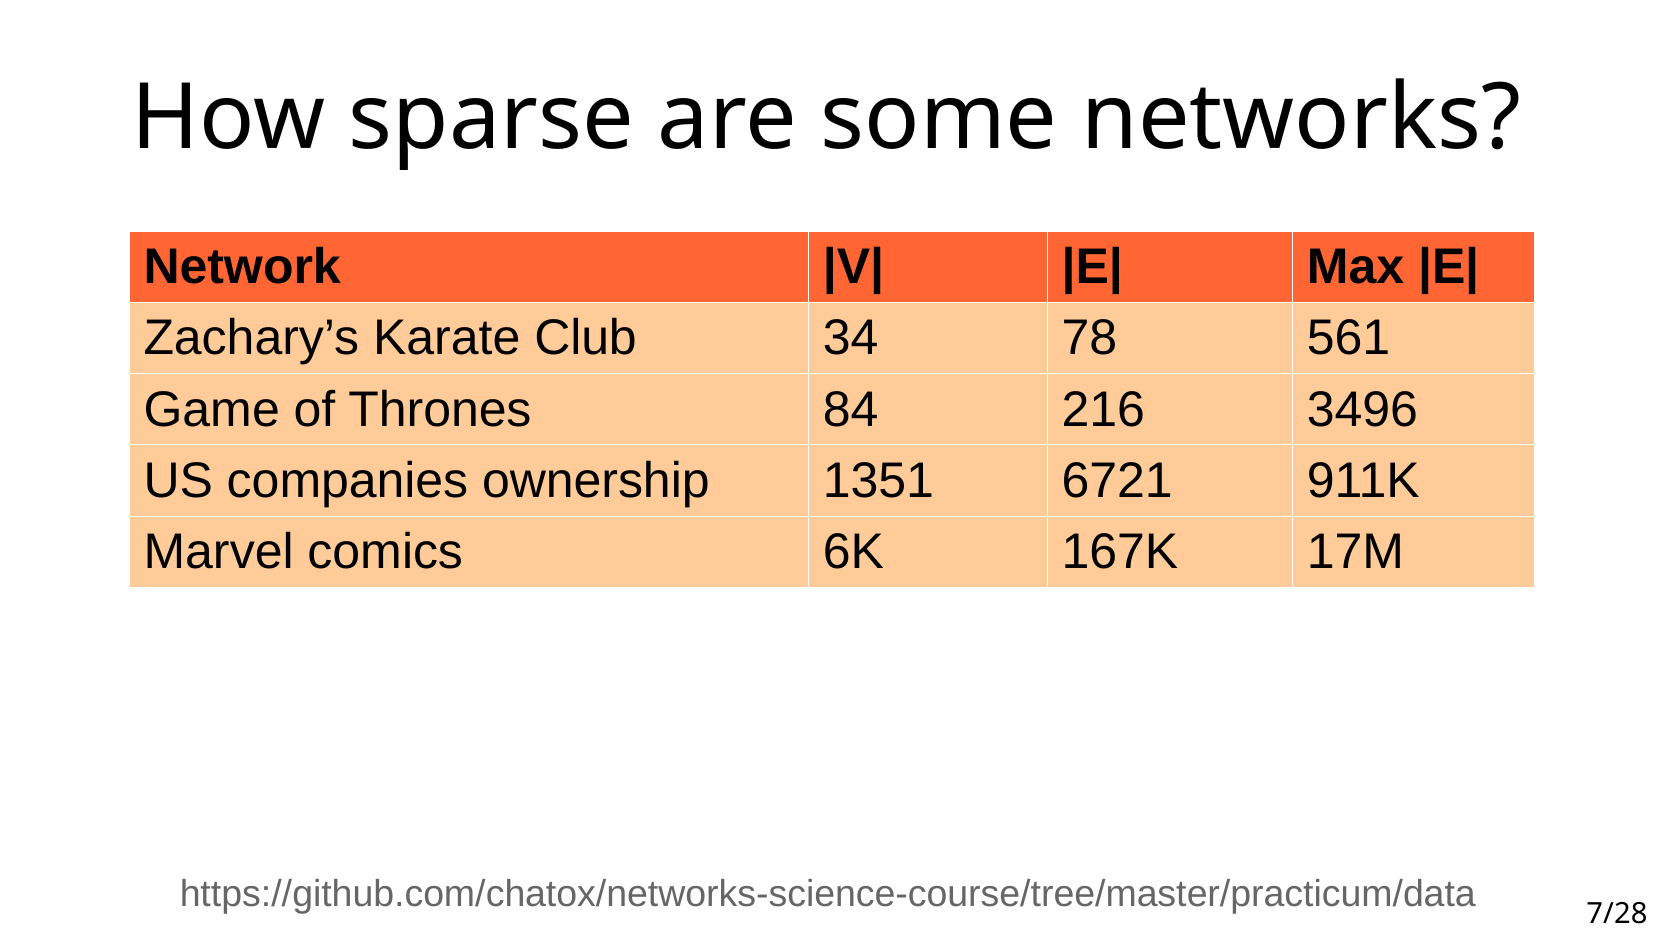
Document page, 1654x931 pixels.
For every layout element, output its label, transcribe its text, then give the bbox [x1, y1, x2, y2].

table_cell Zachary’s Karate Club [130, 303, 808, 373]
table_cell 167K [1048, 517, 1292, 587]
table_cell 911K [1293, 445, 1534, 516]
table_cell 84 [809, 374, 1047, 444]
table_header Max |E| [1293, 232, 1534, 302]
table_cell 1351 [809, 445, 1047, 516]
table_cell Game of Thrones [130, 374, 808, 444]
table_header Network [130, 232, 808, 302]
table_cell 3496 [1293, 374, 1534, 444]
title How sparse are some networks? [82, 1, 1571, 226]
table_cell 216 [1048, 374, 1292, 444]
table_cell US companies ownership [130, 445, 808, 516]
table_cell 561 [1293, 303, 1534, 373]
table_cell 17M [1293, 517, 1534, 587]
table_cell 78 [1048, 303, 1292, 373]
table_cell 6K [809, 517, 1047, 587]
table_cell Marvel comics [130, 517, 808, 587]
table_cell 6721 [1048, 445, 1292, 516]
table_cell 34 [809, 303, 1047, 373]
table_header |E| [1048, 232, 1292, 302]
text_box https://github.com/chatox/networks-science-course/tree/master/practicum/data [165, 864, 1492, 922]
table_header |V| [809, 232, 1047, 302]
